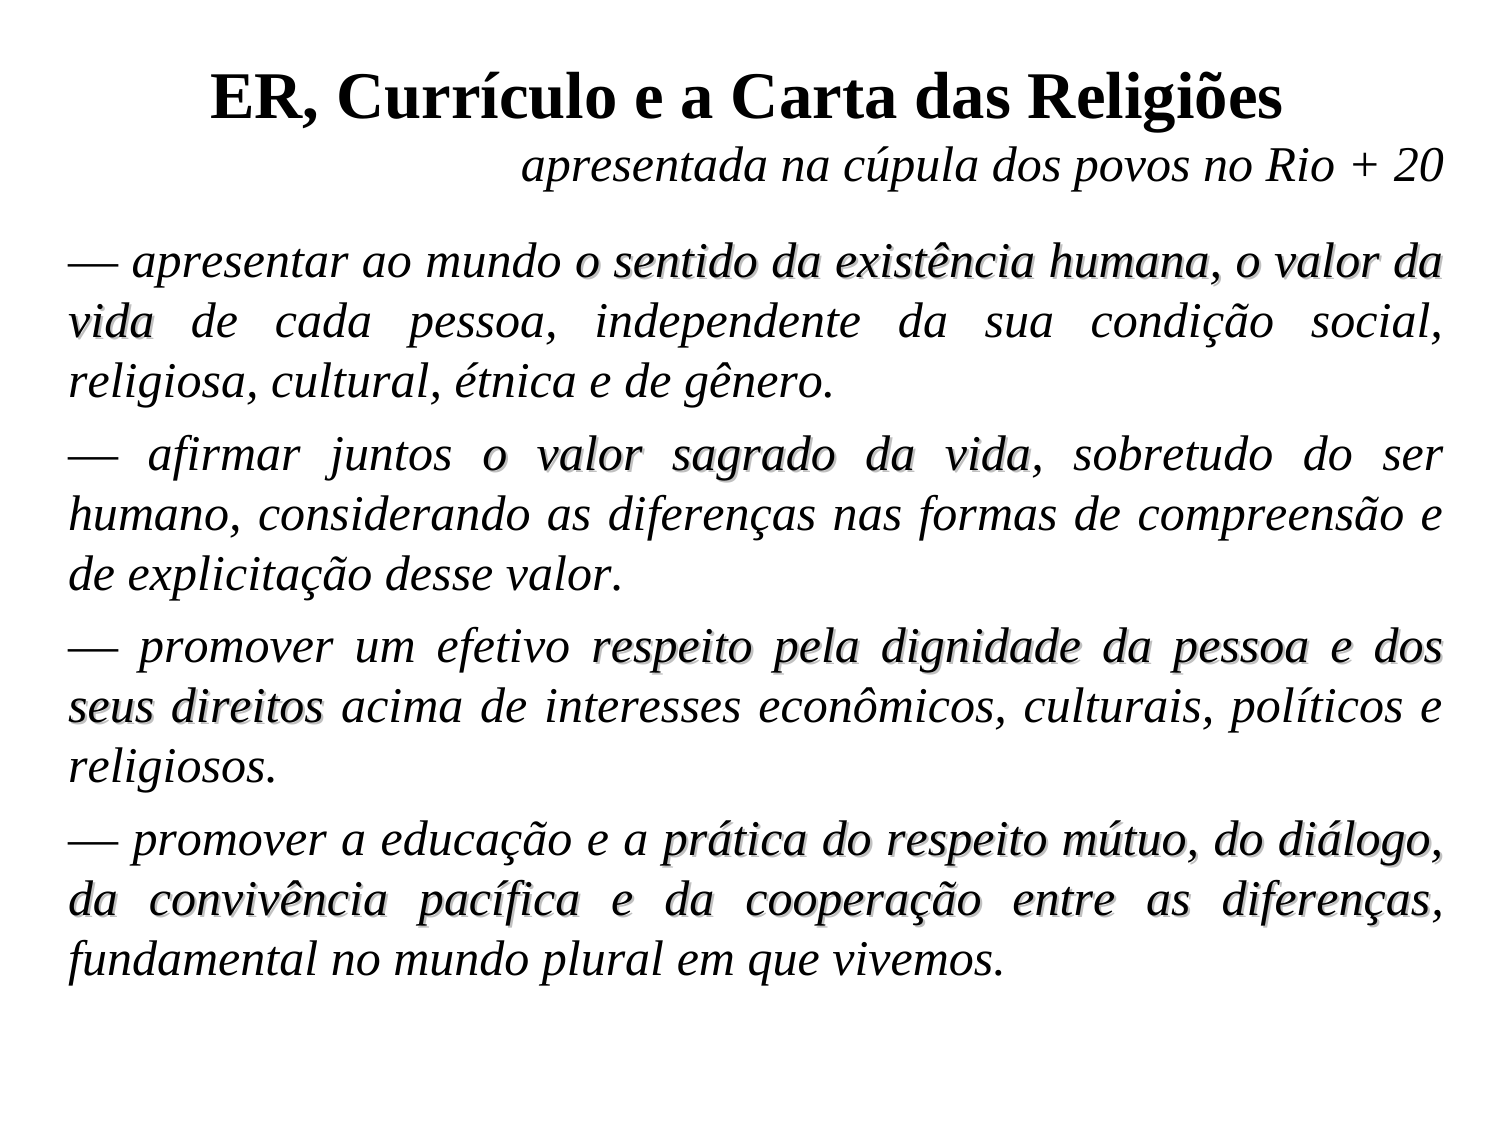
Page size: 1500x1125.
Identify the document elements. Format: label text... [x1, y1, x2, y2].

list — apresentar ao mundo o sentido da existência humana, o valor da vida de cada pessoa, independente da sua condição social, religiosa, cultural, étnica e de gênero. — afirmar juntos o valor sagrado da vida, sobretudo do ser humano, considerando as diferenças nas formas de compreensão e de explicitação desse valor. — promover um efetivo respeito pela dignidade da pessoa e dos seus direitos acima de interesses econômicos, culturais, políticos e religiosos. — promover a educação e a prática do respeito mútuo, do diálogo, da convivência pacífica e da cooperação entre as diferenças, fundamental no mundo plural em que vivemos. [53, 220, 1459, 1044]
text_box ER, Currículo e a Carta das Religiões apresentada na cúpula dos povos no Rio + 20 [53, 44, 1459, 200]
